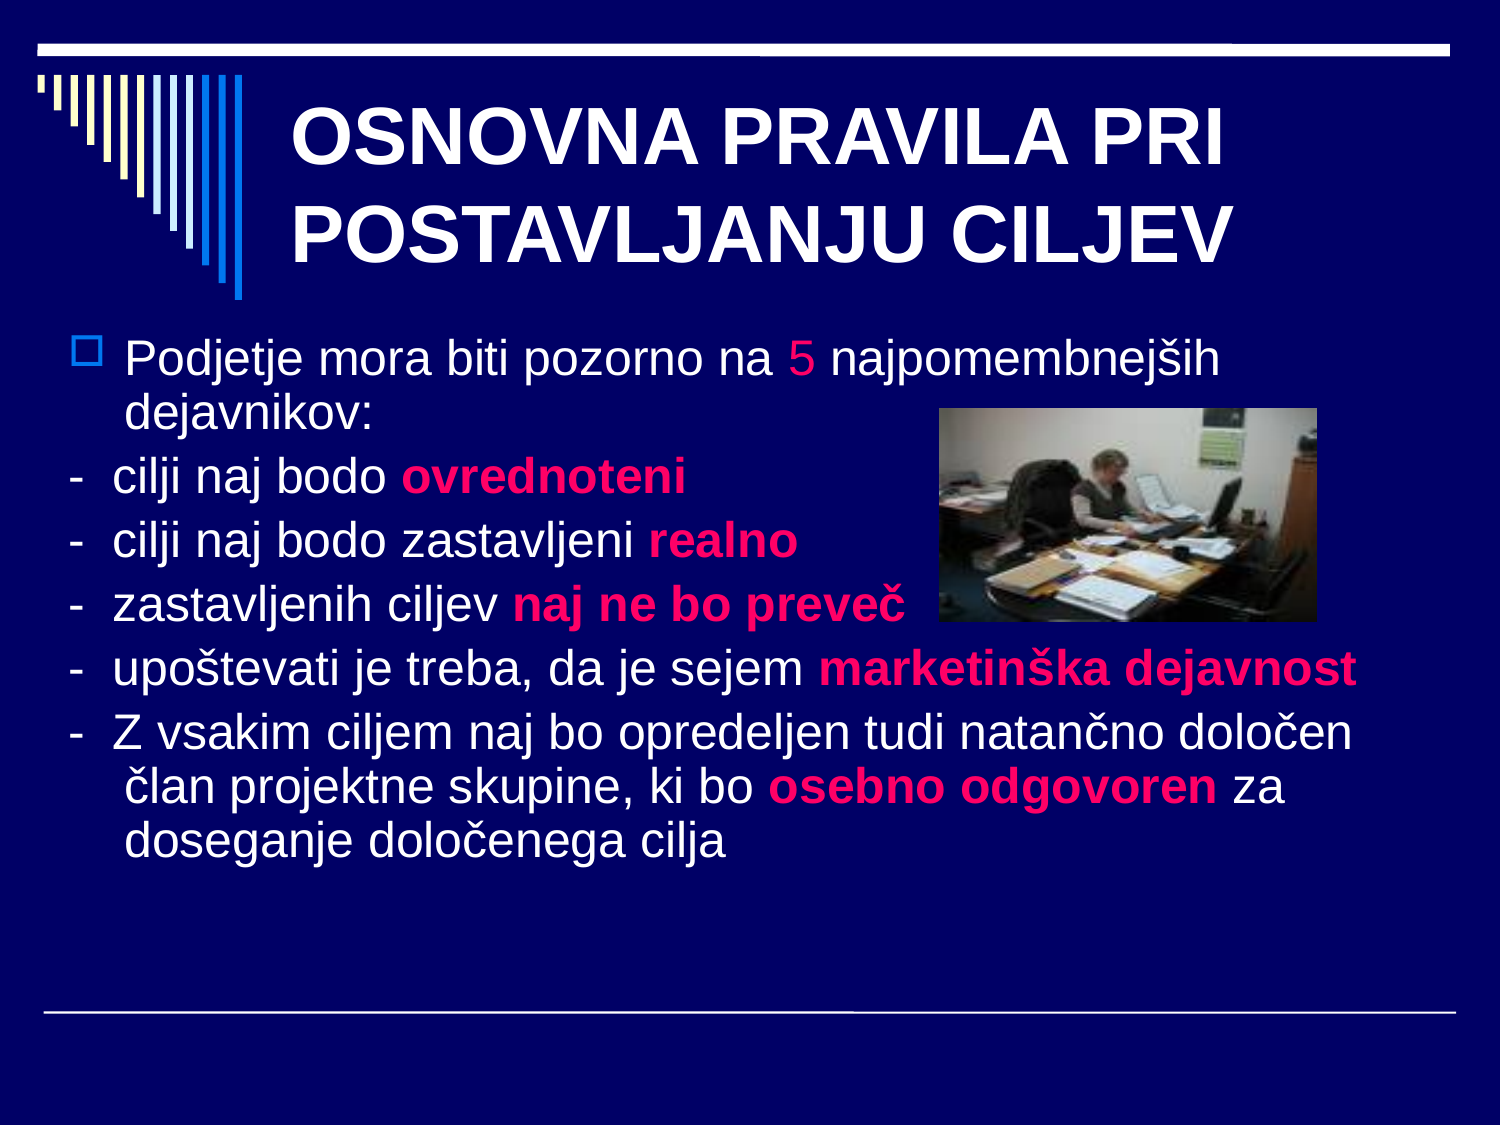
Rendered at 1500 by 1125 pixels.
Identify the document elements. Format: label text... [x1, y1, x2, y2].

list Podjetje mora biti pozorno na 5 najpomembnejših dejavnikov: - cilji naj bodo ovrednoteni - cilji naj bodo zastavljeni realno - zastavljenih ciljev naj ne bo preveč - upoštevati je treba, da je sejem marketinška dejavnost - Z vsakim ciljem naj bo opredeljen tudi natančno določen član projektne skupine, ki bo osebno odgovoren za doseganje določenega cilja [53, 324, 1425, 1000]
title OSNOVNA PRAVILA PRI POSTAVLJANJU CILJEV [275, 75, 1425, 288]
picture [939, 408, 1317, 622]
